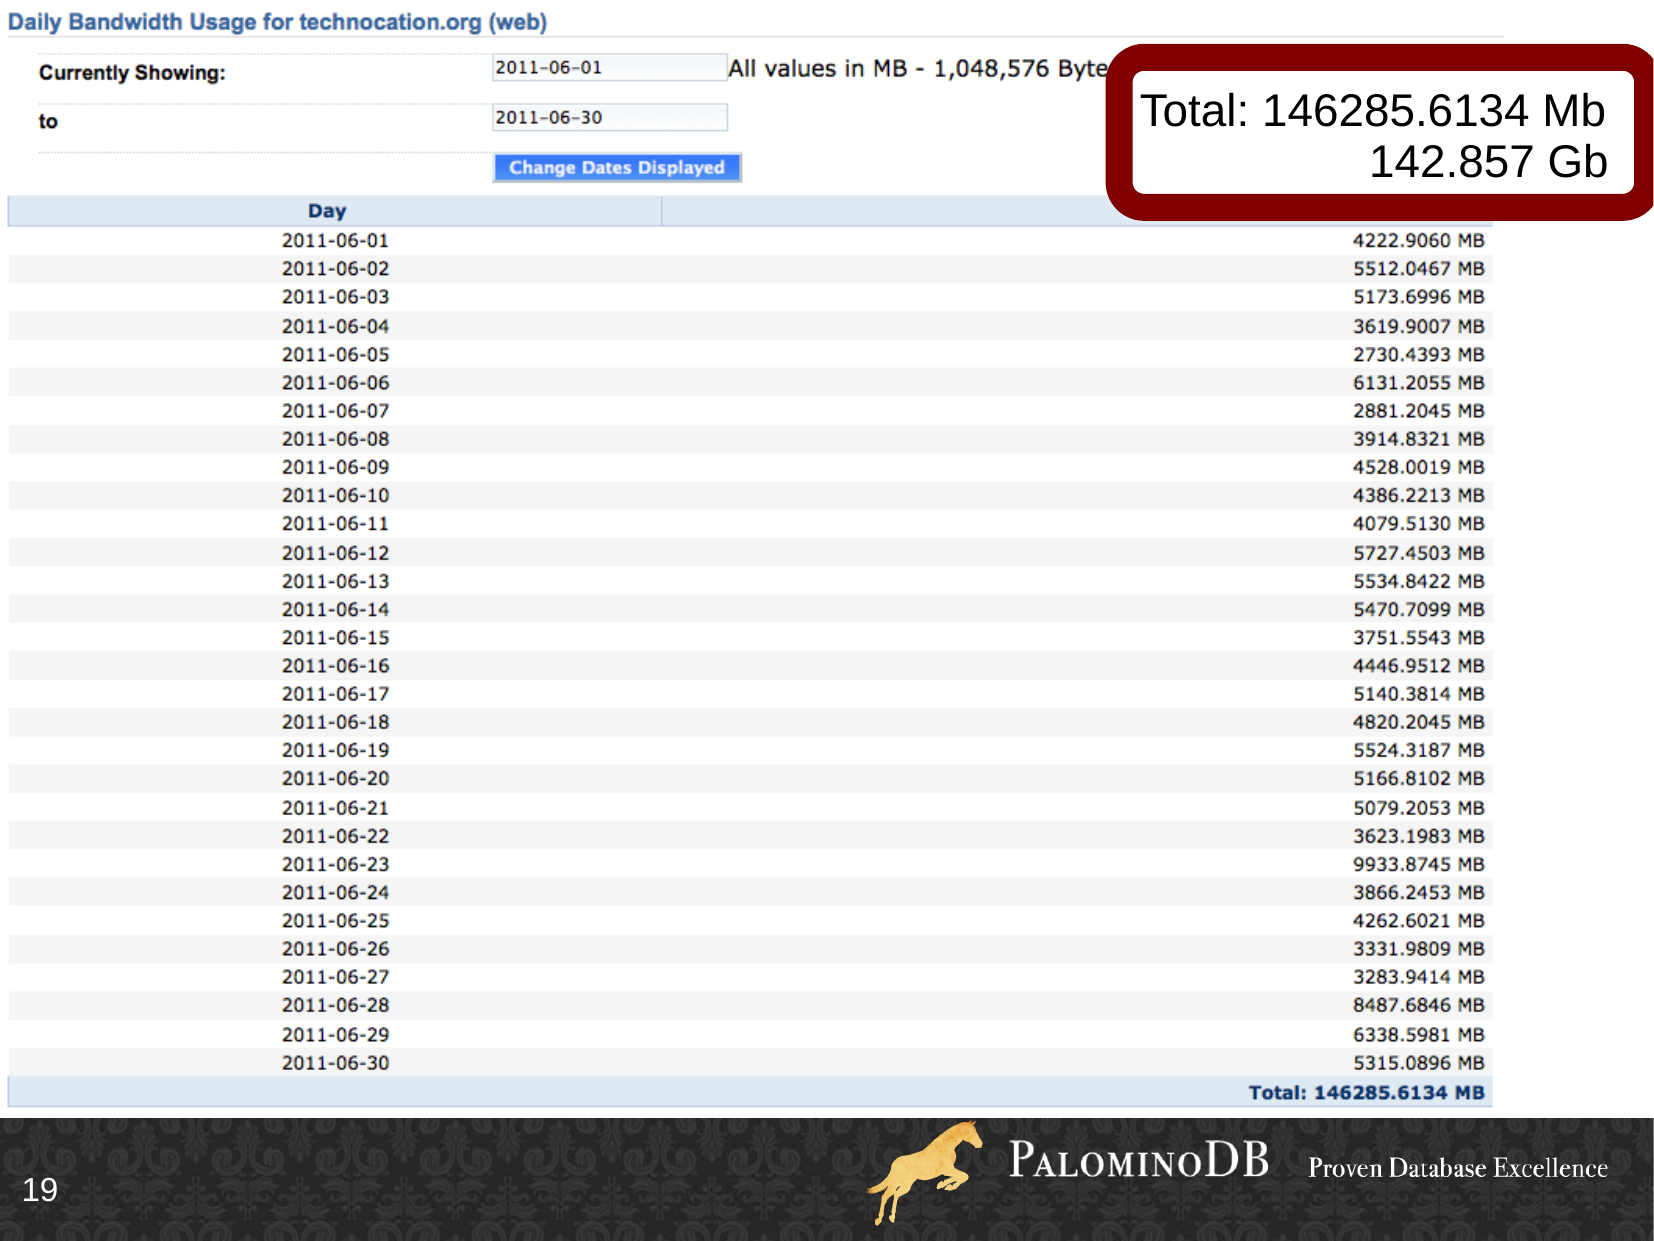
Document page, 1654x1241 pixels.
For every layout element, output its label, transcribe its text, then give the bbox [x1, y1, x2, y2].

text_box Total: 146285.6134 Mb 142.857 Gb [1133, 77, 1624, 193]
picture [1135, 71, 1504, 77]
picture [0, 5, 1654, 1241]
